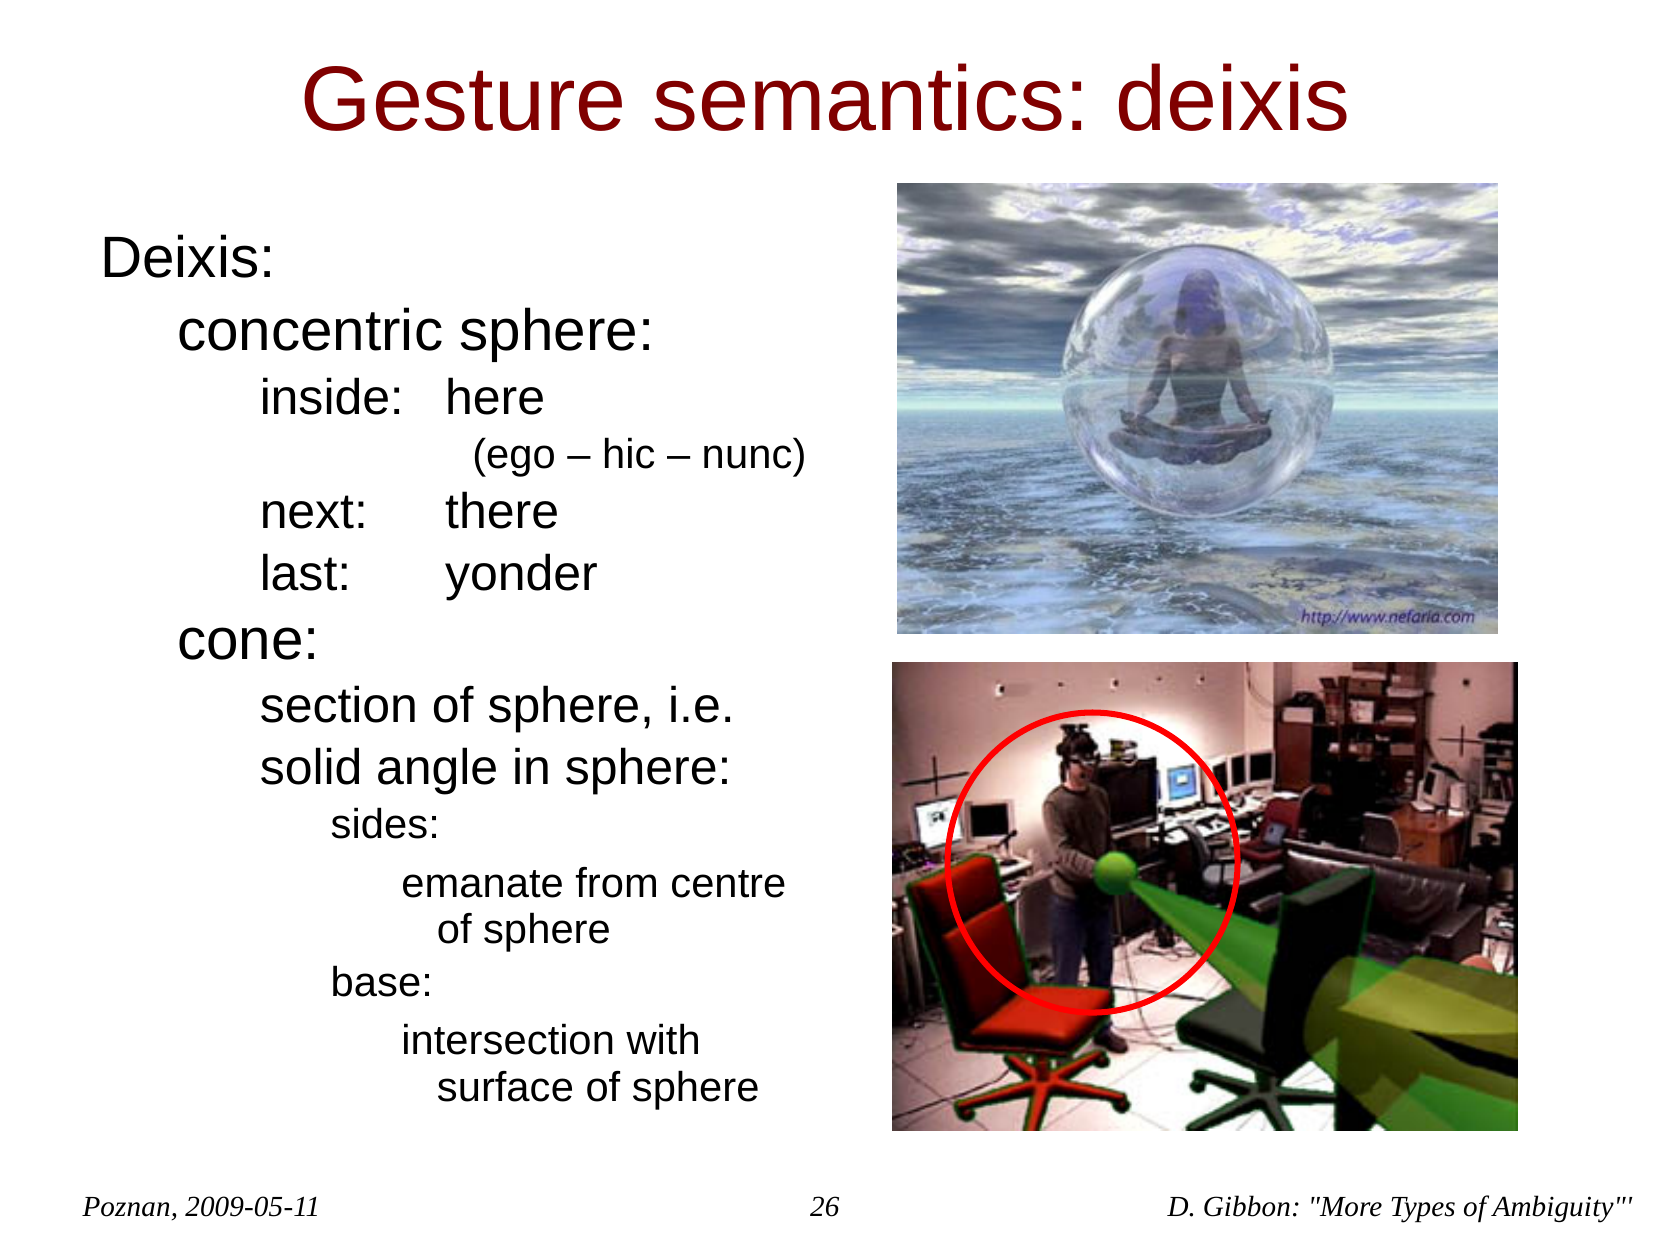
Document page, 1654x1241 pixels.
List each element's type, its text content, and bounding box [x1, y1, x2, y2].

picture [892, 662, 1518, 1131]
list Deixis: concentric sphere: inside: here (ego – hic – nunc) next: there last: yonder cone: section of sphere, i.e. solid angle in sphere: sides: emanate from centre of sphere base: intersection with surface of sphere [82, 225, 829, 1241]
title Gesture semantics: deixis [0, 23, 1653, 174]
picture [897, 183, 1498, 634]
